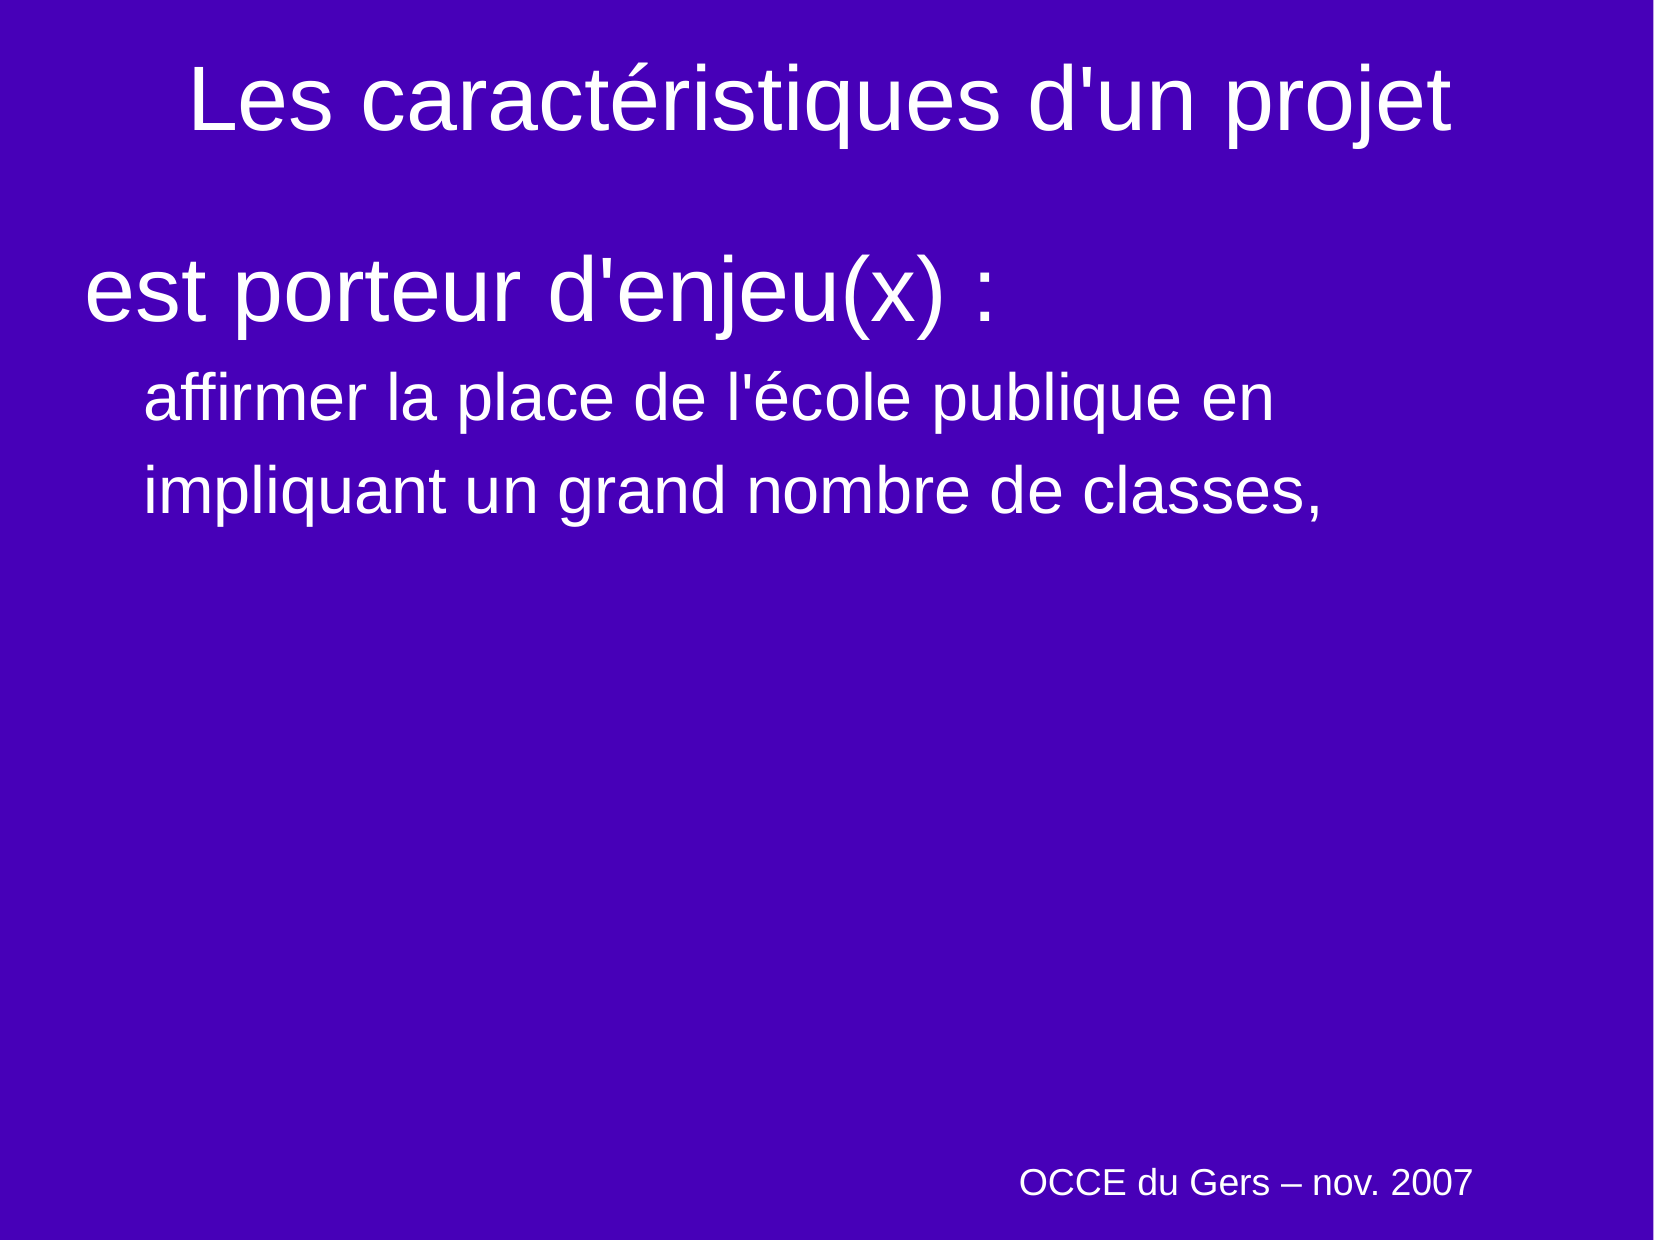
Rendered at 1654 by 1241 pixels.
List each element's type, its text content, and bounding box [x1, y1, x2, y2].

text_box OCCE du Gers – nov. 2007 [1003, 1153, 1625, 1211]
title Les caractéristiques d'un projet [76, 14, 1565, 184]
subtitle est porteur d'enjeu(x) : affirmer la place de l'école publique en impliquant un grand nombre de classes, [84, 212, 1573, 990]
